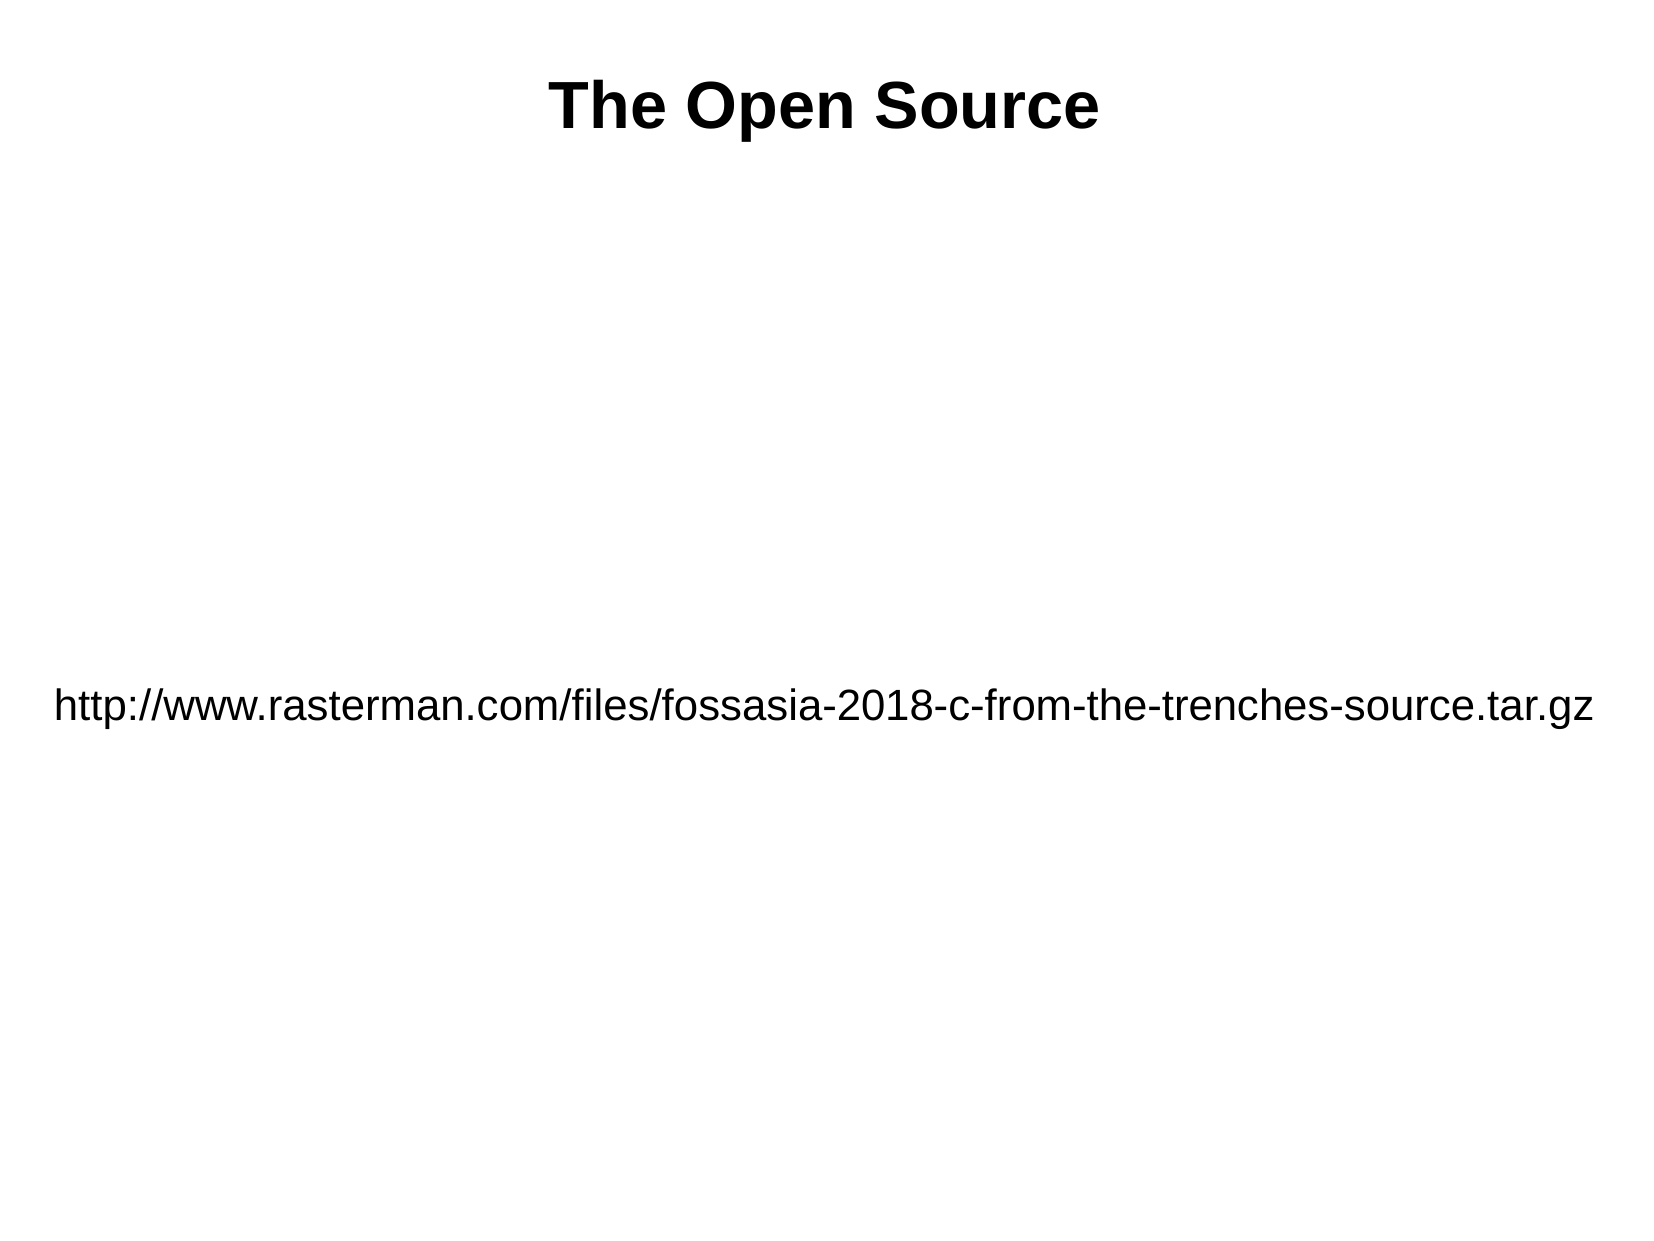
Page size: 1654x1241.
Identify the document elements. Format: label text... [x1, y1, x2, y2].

text_box http://www.rasterman.com/files/fossasia-2018-c-from-the-trenches-source.tar.gz [30, 195, 1621, 1216]
title The Open Source [30, 30, 1621, 181]
